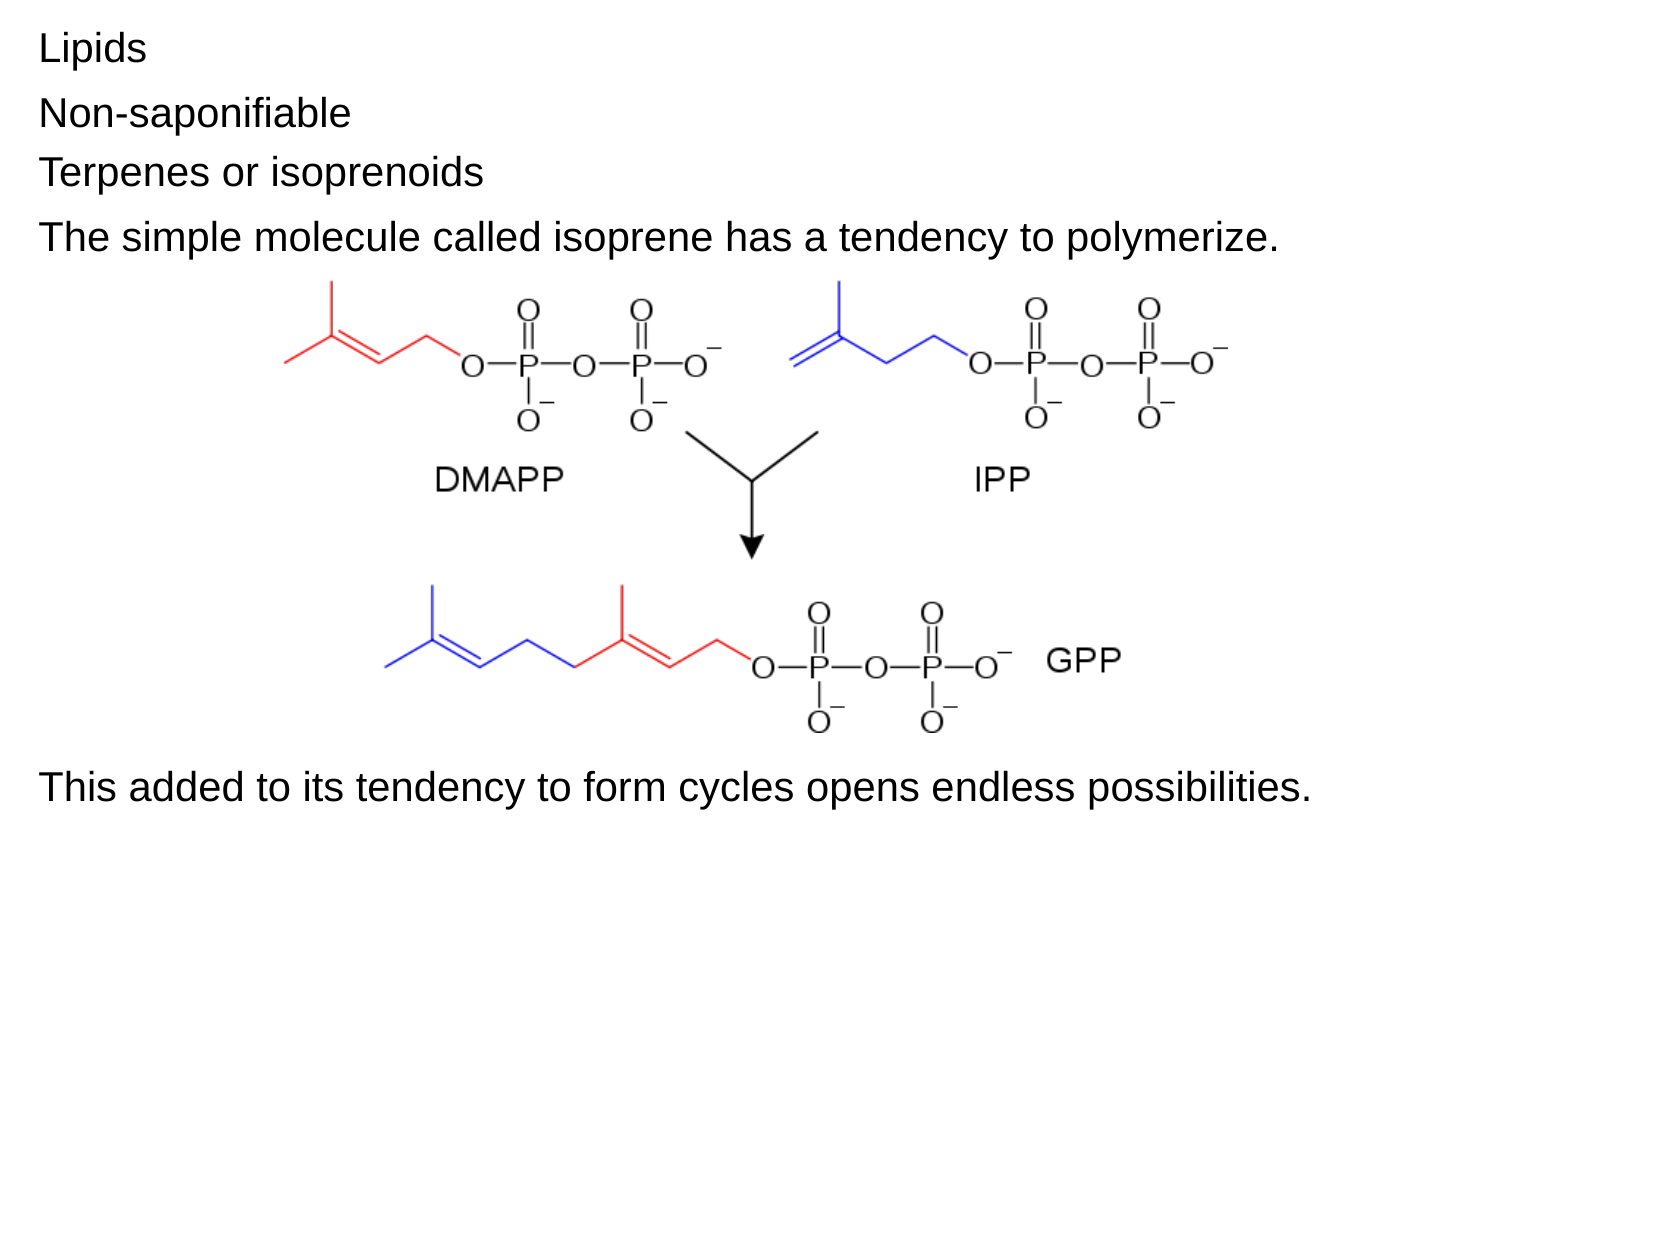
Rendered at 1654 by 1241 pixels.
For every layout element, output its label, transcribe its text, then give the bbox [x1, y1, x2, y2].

text_box The simple molecule called isoprene has a tendency to polymerize. [23, 206, 1630, 268]
text_box Lipids [23, 17, 355, 80]
picture [283, 280, 1228, 733]
text_box Non-saponifiable [23, 82, 414, 141]
text_box Terpenes or isoprenoids [23, 141, 626, 204]
text_box This added to its tendency to form cycles opens endless possibilities. [23, 755, 1630, 818]
